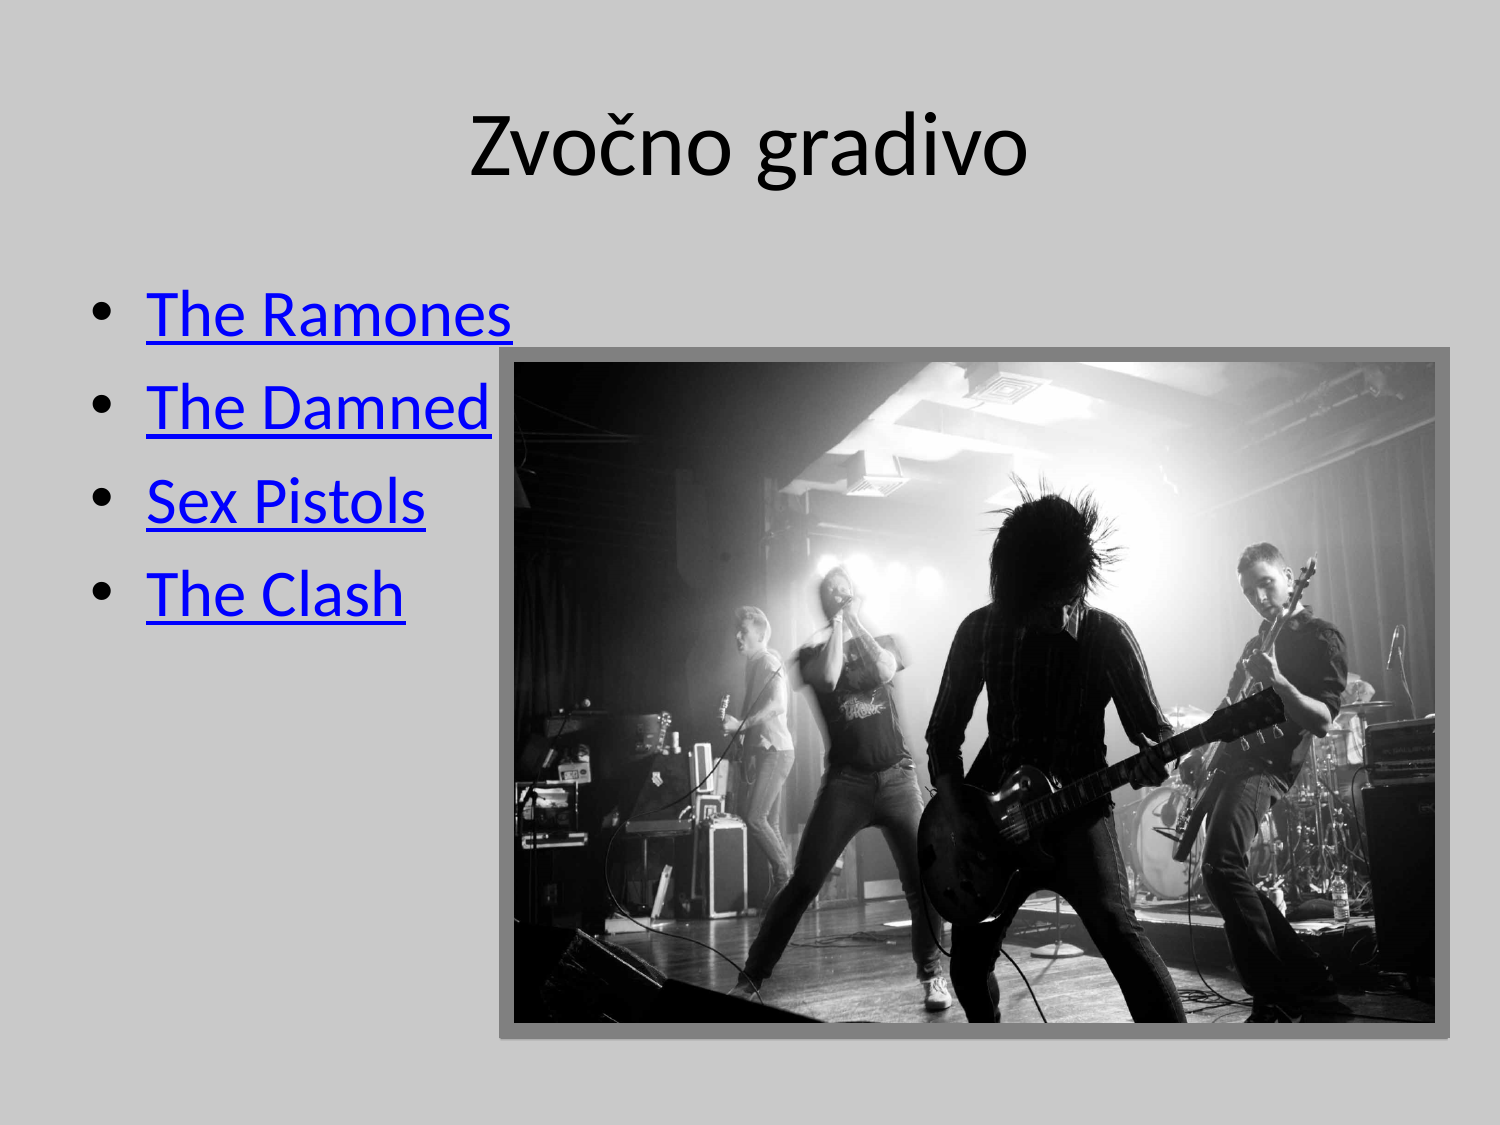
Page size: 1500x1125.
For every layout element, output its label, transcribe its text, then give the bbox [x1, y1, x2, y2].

list The Ramones The Damned Sex Pistols The Clash [75, 262, 1425, 1005]
picture [513, 361, 1436, 1024]
title Zvočno gradivo [75, 45, 1425, 233]
